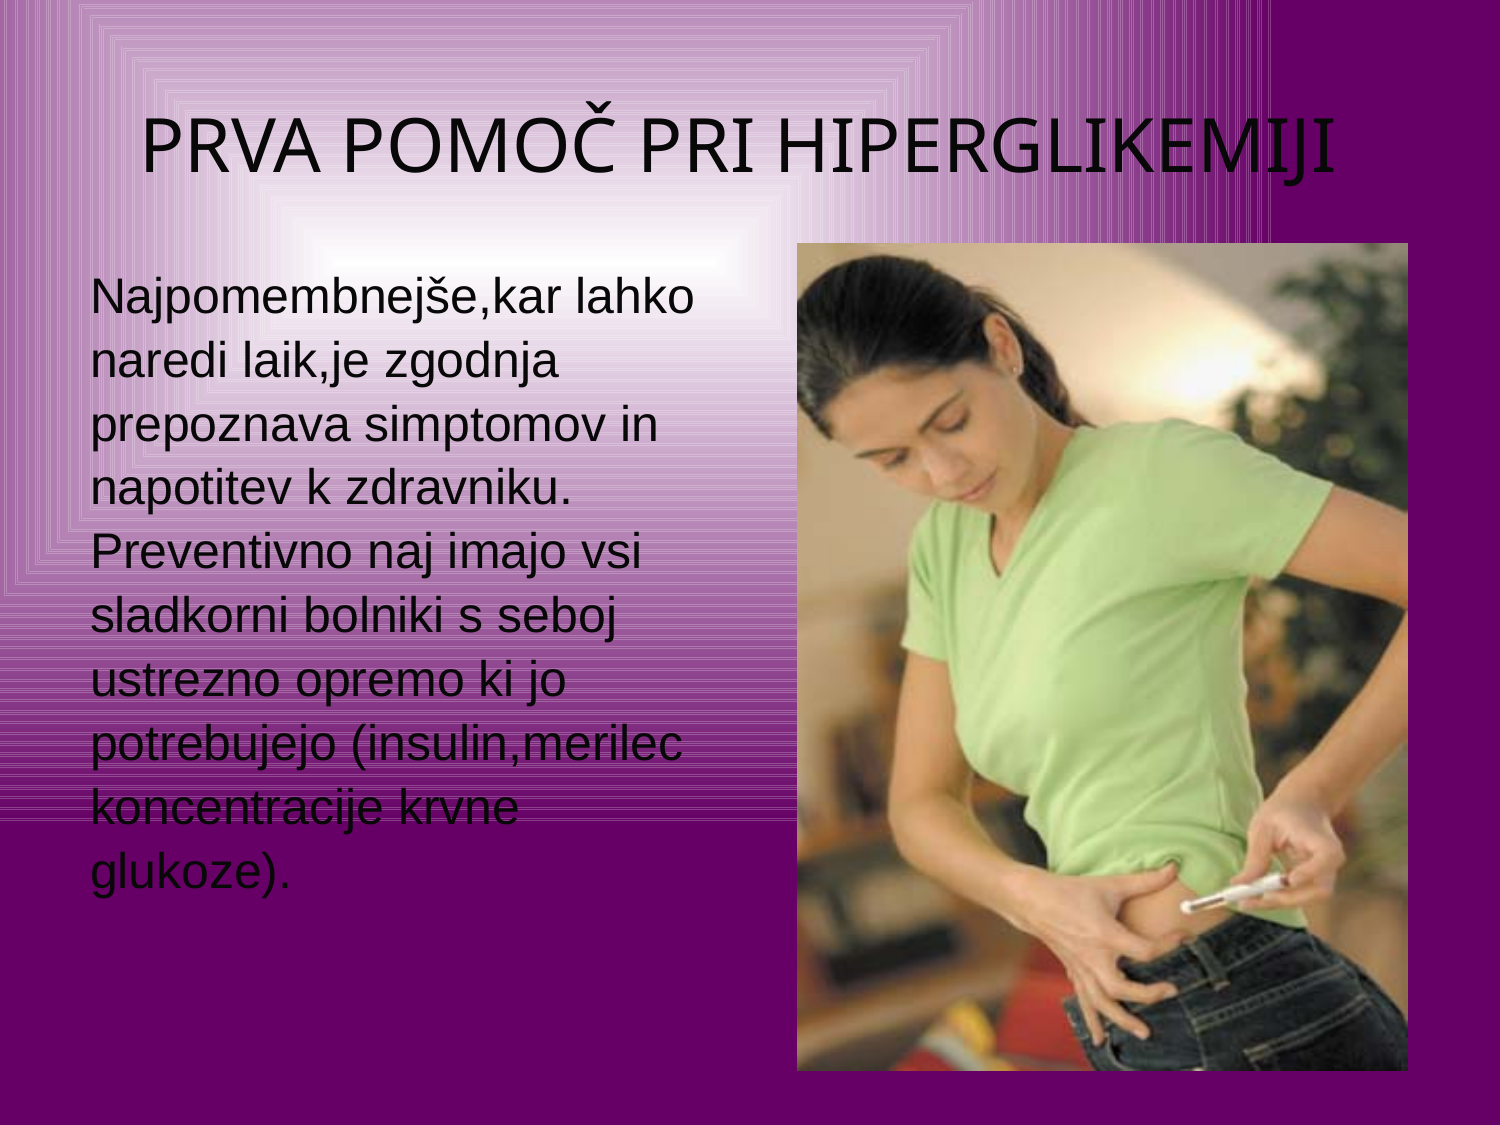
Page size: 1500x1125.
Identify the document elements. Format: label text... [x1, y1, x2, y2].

picture [797, 243, 1408, 1071]
title PRVA POMOČ PRI HIPERGLIKEMIJI [75, 45, 1425, 233]
list Najpomembnejše,kar lahko naredi laik,je zgodnja prepoznava simptomov in napotitev k zdravniku. Preventivno naj imajo vsi sladkorni bolniki s seboj ustrezno opremo ki jo potrebujejo (insulin,merilec koncentracije krvne glukoze). [75, 262, 739, 1005]
